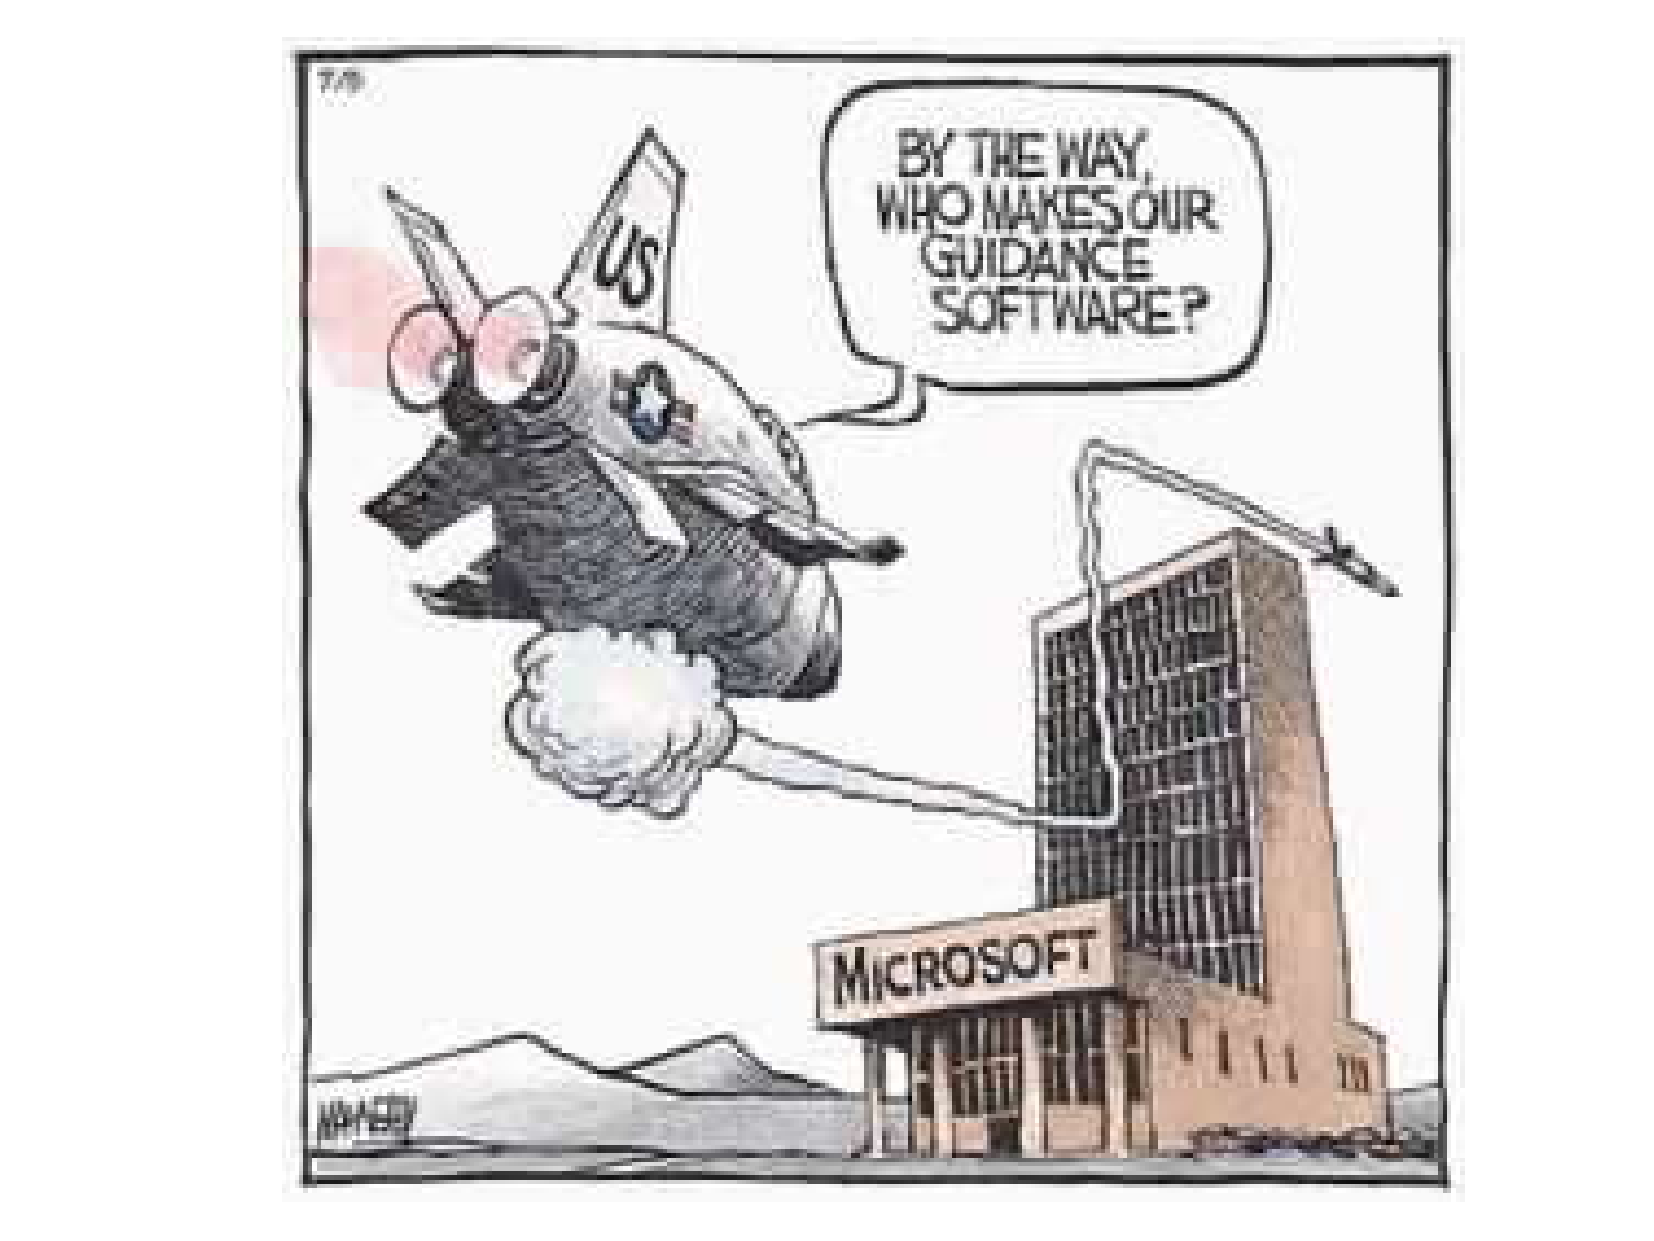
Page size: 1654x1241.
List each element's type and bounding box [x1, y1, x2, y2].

picture [282, 37, 1465, 1202]
